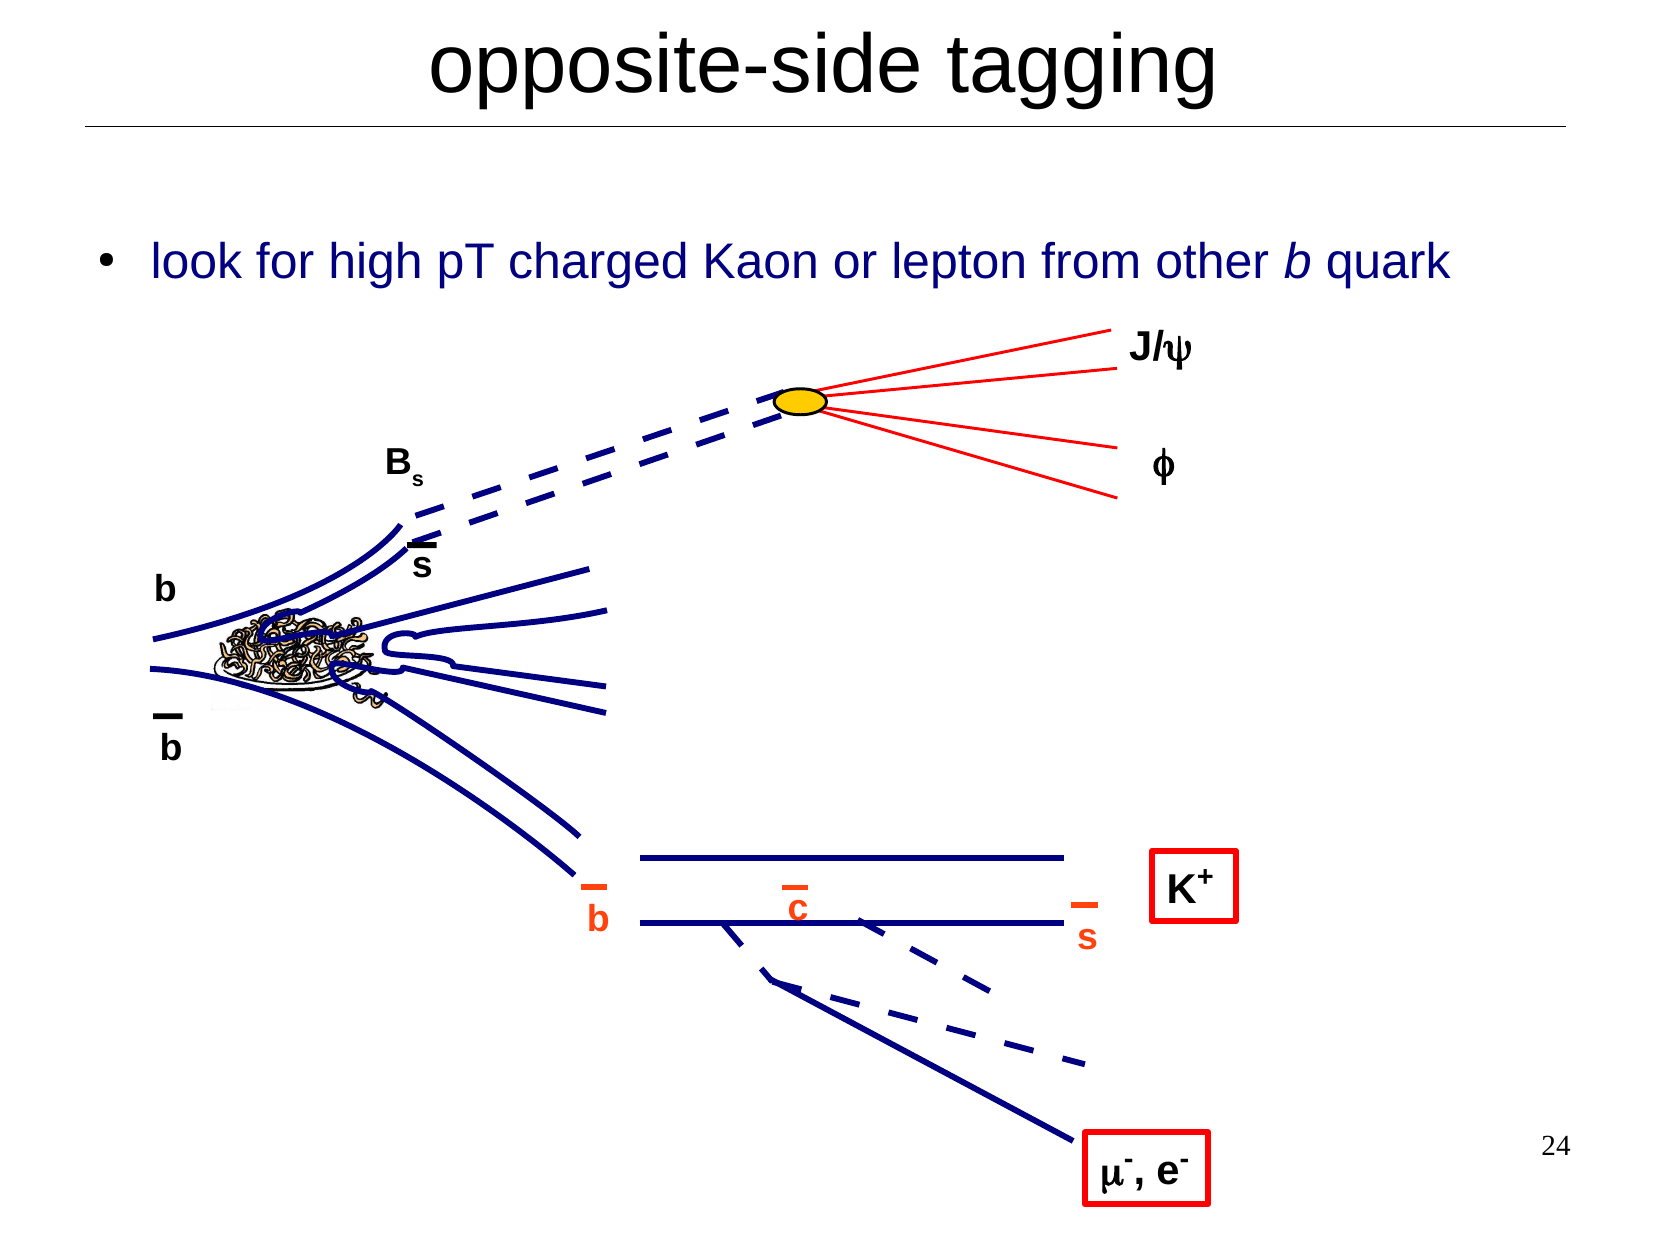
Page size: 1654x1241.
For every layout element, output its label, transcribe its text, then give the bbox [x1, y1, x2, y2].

text_box f [1138, 439, 1193, 509]
text_box J/y [1114, 315, 1212, 385]
text_box [774, 388, 827, 415]
picture [335, 667, 390, 697]
text_box s [397, 536, 448, 594]
picture [211, 680, 307, 711]
text_box m-, e- [1084, 1132, 1209, 1205]
list look for high pT charged Kaon or lepton from other b quark [79, 232, 1568, 289]
text_box b [572, 890, 643, 948]
picture [211, 606, 257, 621]
text_box b [138, 560, 198, 619]
picture [211, 606, 390, 711]
text_box s [1062, 908, 1134, 965]
text_box Bs [370, 432, 440, 499]
text_box b [144, 719, 203, 779]
text_box K+ [1151, 850, 1236, 922]
title opposite-side tagging [79, 5, 1568, 121]
picture [264, 606, 390, 637]
text_box c [772, 878, 844, 936]
